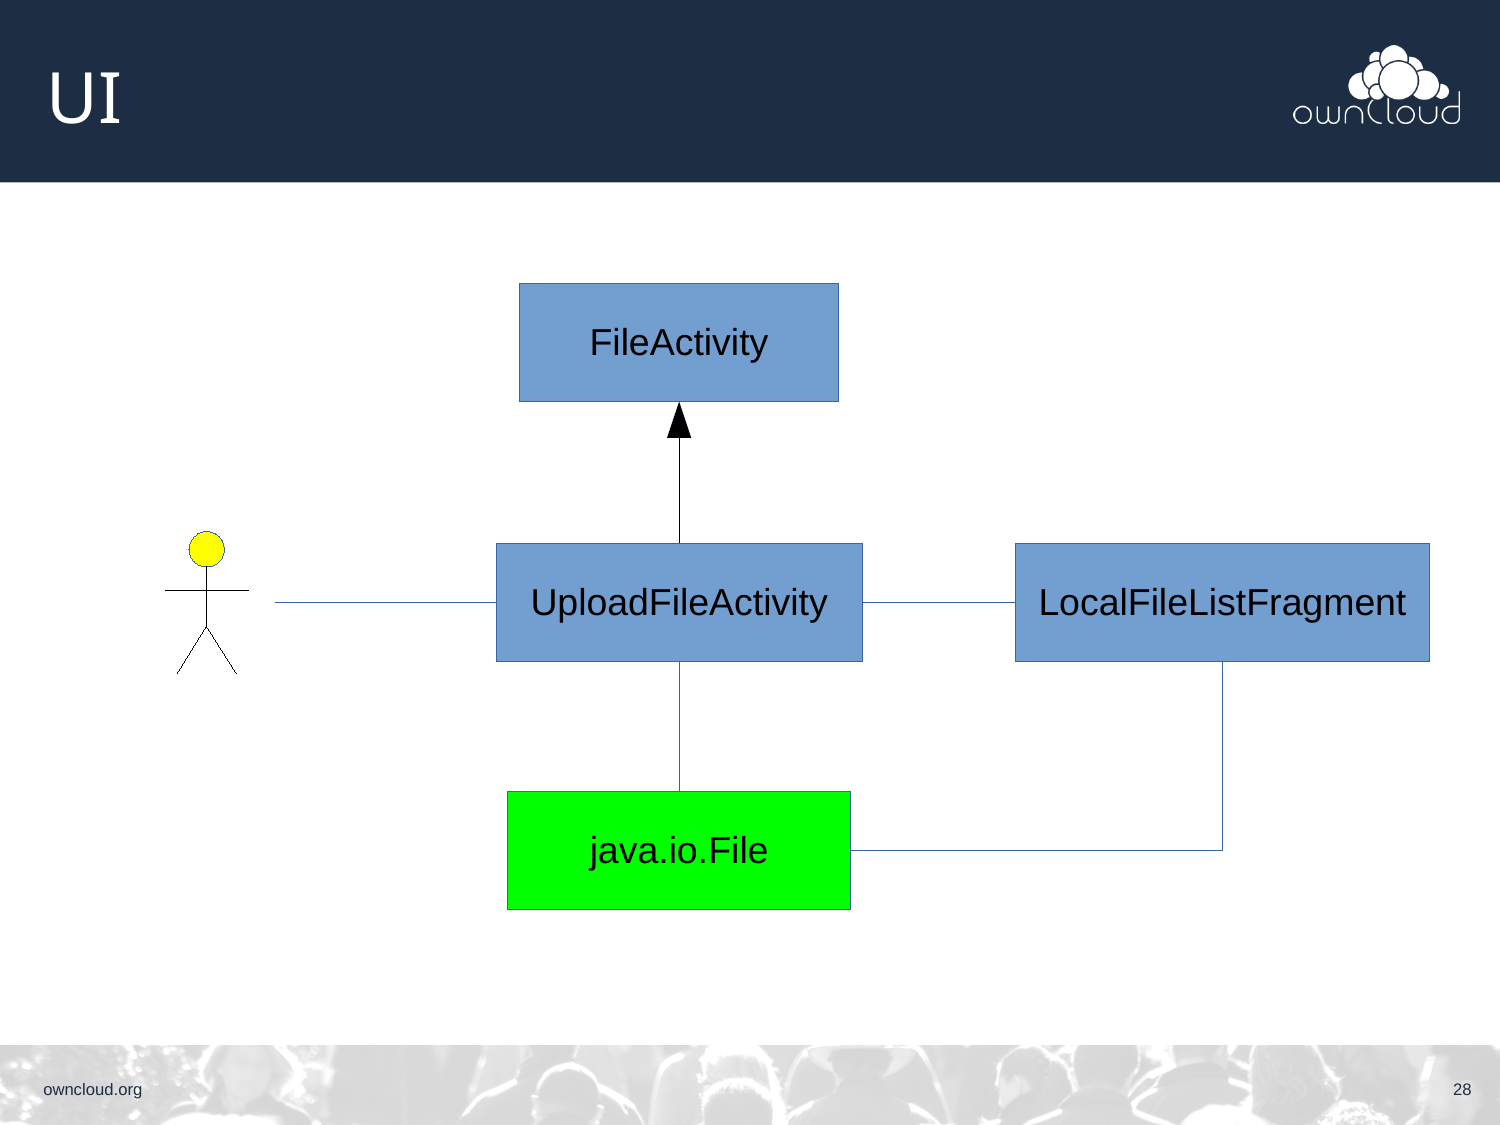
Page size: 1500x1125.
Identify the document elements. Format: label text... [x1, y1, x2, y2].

text_box FileActivity [519, 283, 839, 402]
text_box UploadFileActivity [496, 543, 863, 662]
picture [0, 1045, 1500, 1125]
text_box [188, 531, 225, 567]
title UI [46, 5, 1258, 187]
text_box LocalFileListFragment [1015, 543, 1430, 662]
text_box java.io.File [507, 791, 851, 910]
picture [1293, 45, 1460, 124]
